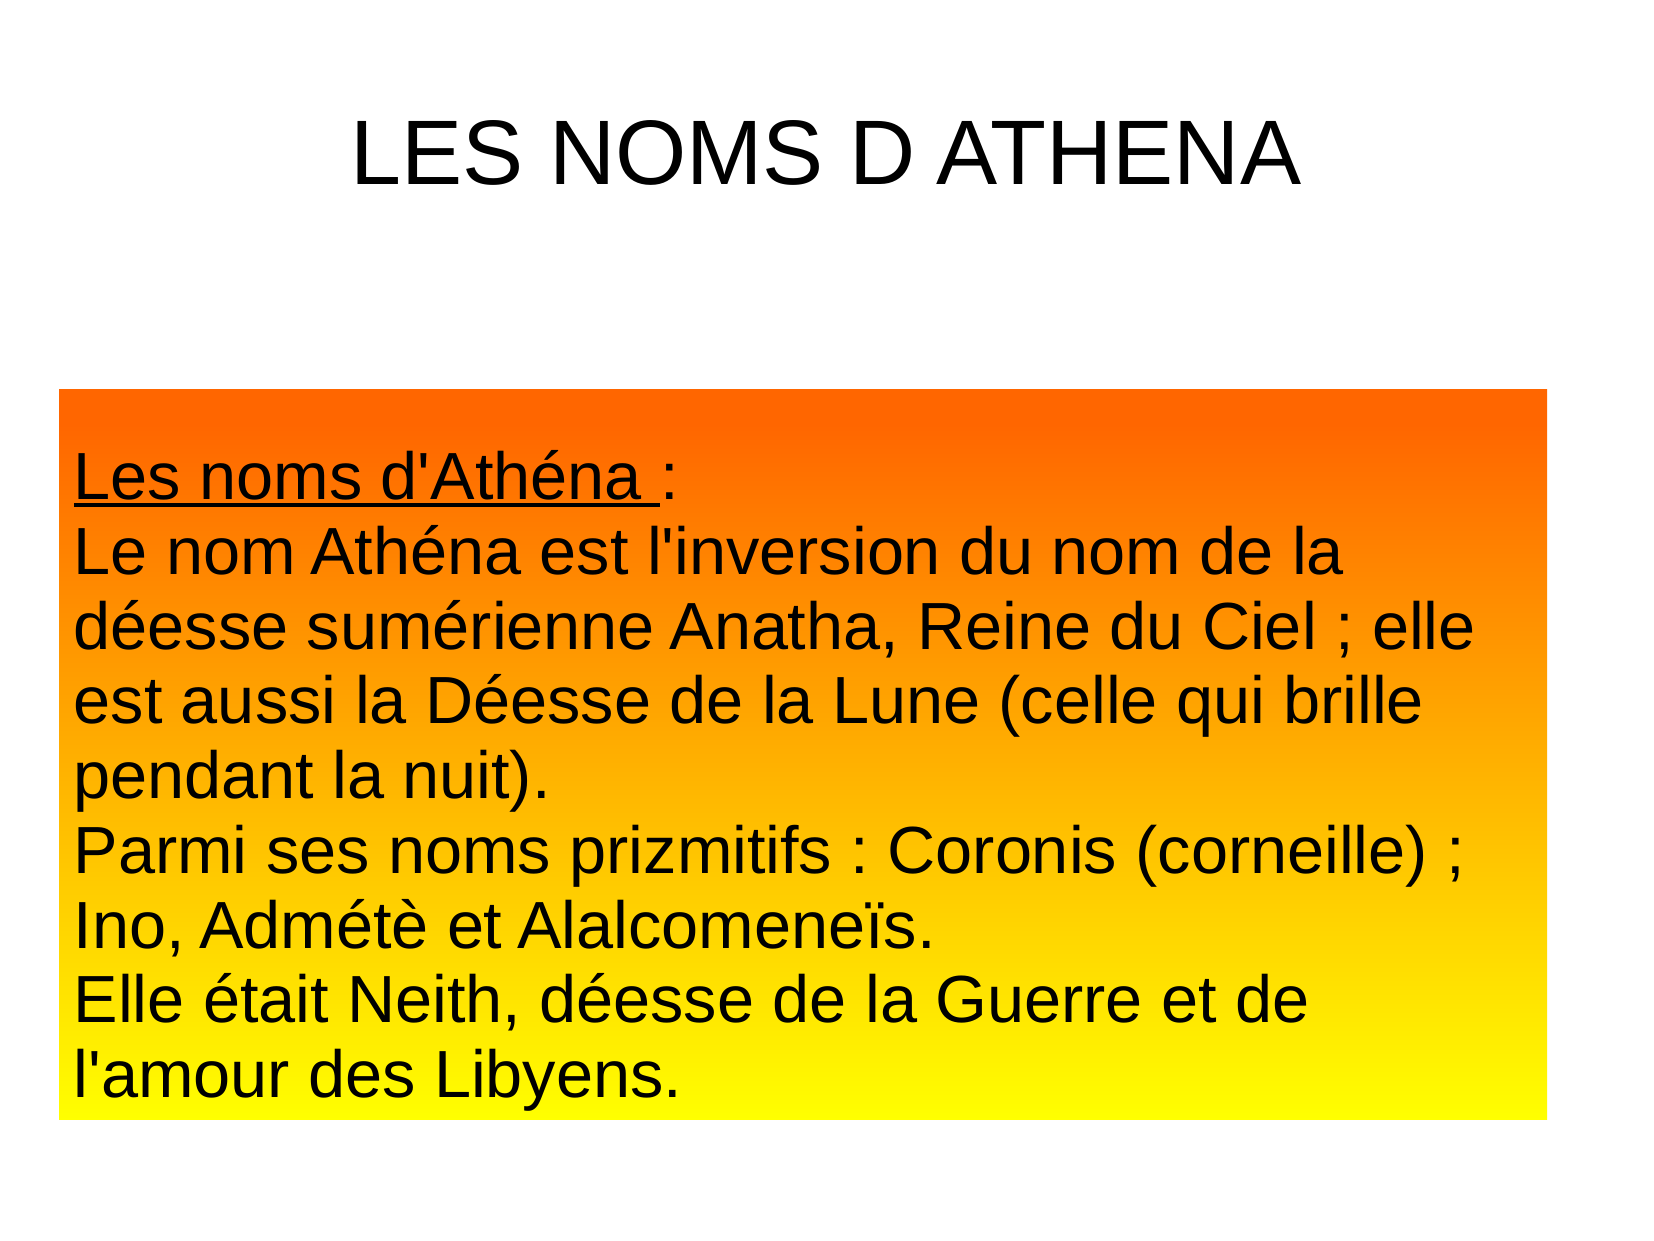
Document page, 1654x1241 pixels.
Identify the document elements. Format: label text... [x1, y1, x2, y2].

title LES NOMS D ATHENA [82, 49, 1571, 257]
text_box Les noms d'Athéna : Le nom Athéna est l'inversion du nom de la déesse sumérienne Anatha, Reine du Ciel ; elle est aussi la Déesse de la Lune (celle qui brille pendant la nuit). Parmi ses noms prizmitifs : Coronis (corneille) ; Ino, Admétè et Alalcomeneïs. Elle était Neith, déesse de la Guerre et de l'amour des Libyens. [59, 389, 1548, 1120]
